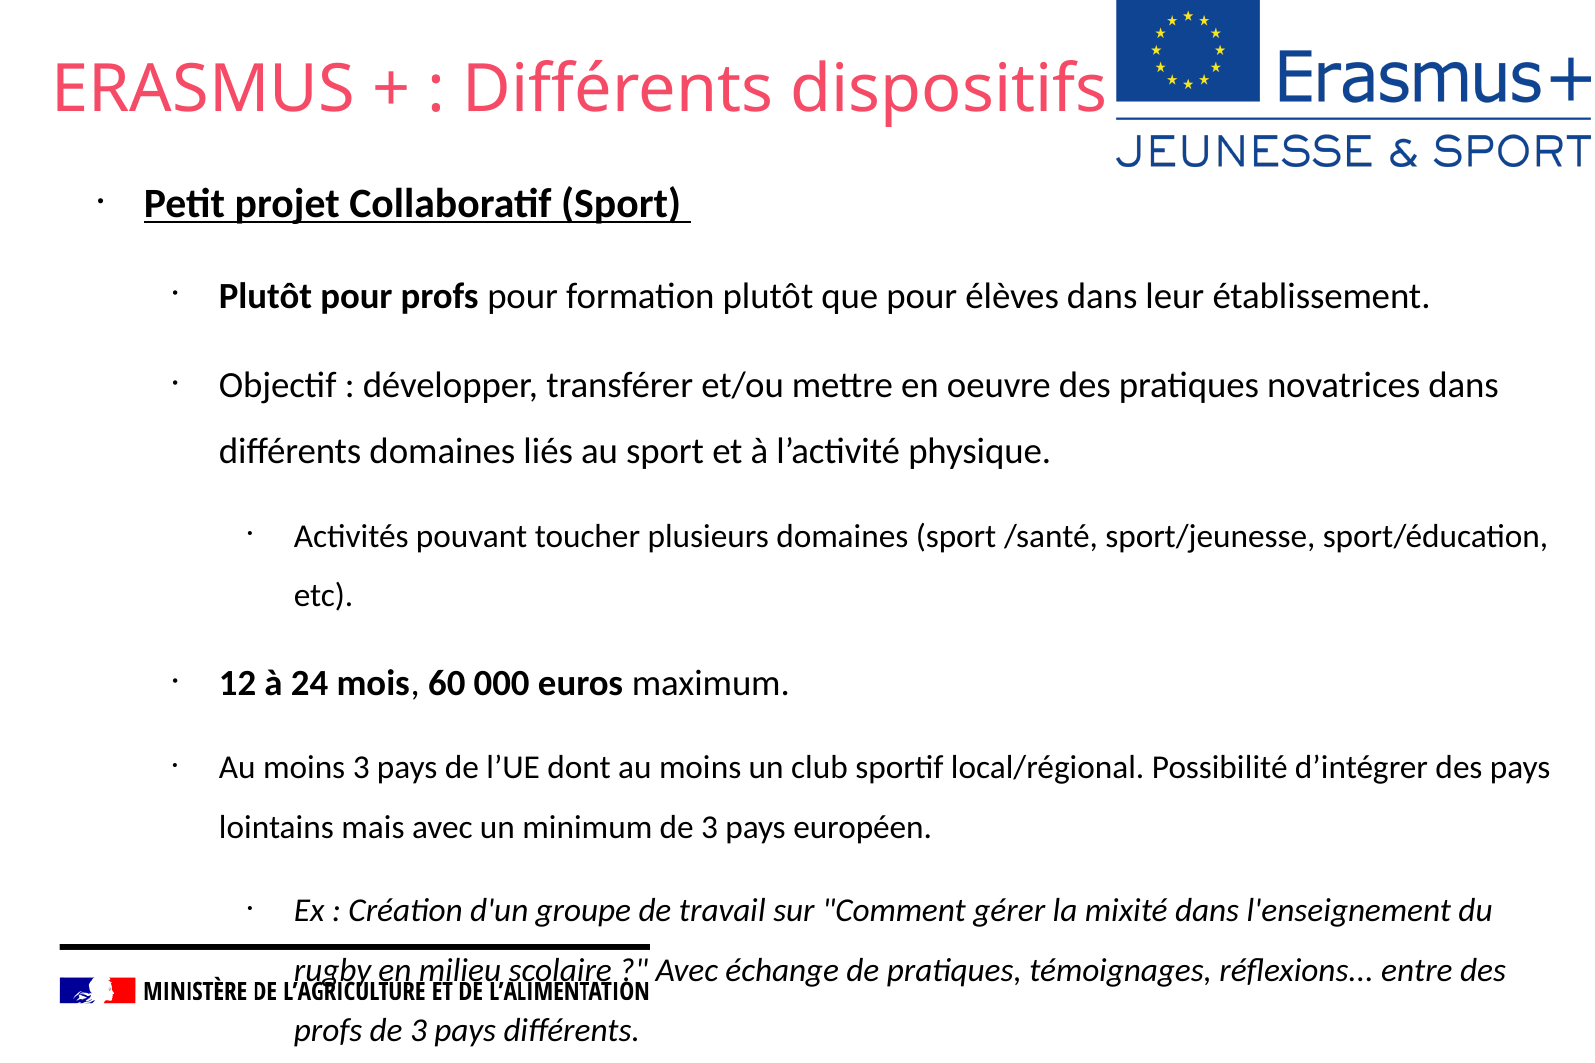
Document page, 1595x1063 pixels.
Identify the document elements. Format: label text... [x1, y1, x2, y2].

text_box Petit projet Collaboratif (Sport) Plutôt pour profs pour formation plutôt que pour élèves dans leur établissement. Objectif : développer, transférer et/ou mettre en oeuvre des pratiques novatrices dans différents domaines liés au sport et à l’activité physique. Activités pouvant toucher plusieurs domaines (sport /santé, sport/jeunesse, sport/éducation, etc). 12 à 24 mois, 60 000 euros maximum. Au moins 3 pays de l’UE dont au moins un club sportif local/régional. Possibilité d’intégrer des pays lointains mais avec un minimum de 3 pays européen. Ex : Création d'un groupe de travail sur "Comment gérer la mixité dans l'enseignement du rugby en milieu scolaire ?" Avec échange de pratiques, témoignages, réflexions... entre des profs de 3 pays différents. Ex : 2015-2016 : stage Randonnée fait en Scandinavie, Santé et Bien-être à Barcelone [82, 143, 1569, 914]
picture [59, 944, 650, 1004]
picture [1116, 0, 1591, 167]
title ERASMUS + : Différents dispositifs [36, 37, 1116, 230]
